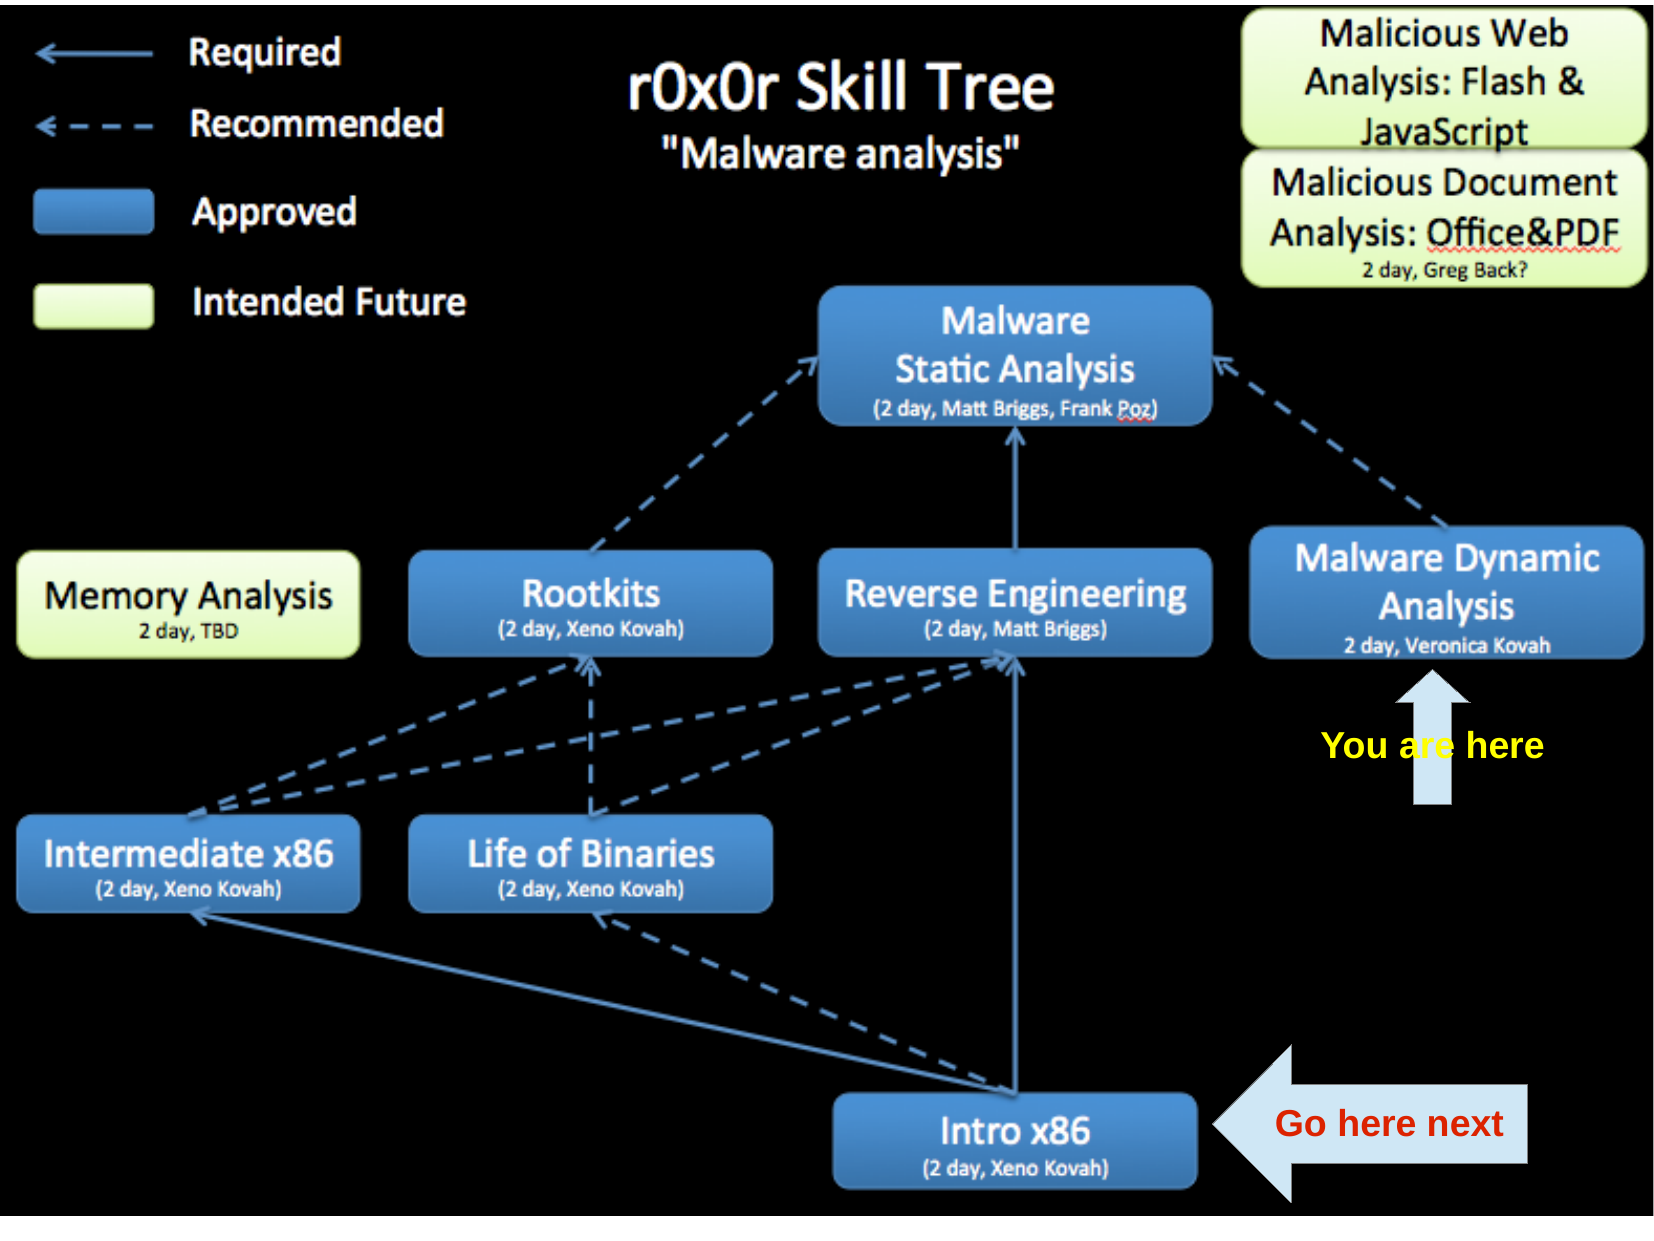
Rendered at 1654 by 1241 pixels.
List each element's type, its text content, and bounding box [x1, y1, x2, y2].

picture [0, 5, 1654, 1216]
text_box You are here [1395, 669, 1471, 805]
text_box Go here next [1212, 1044, 1528, 1203]
